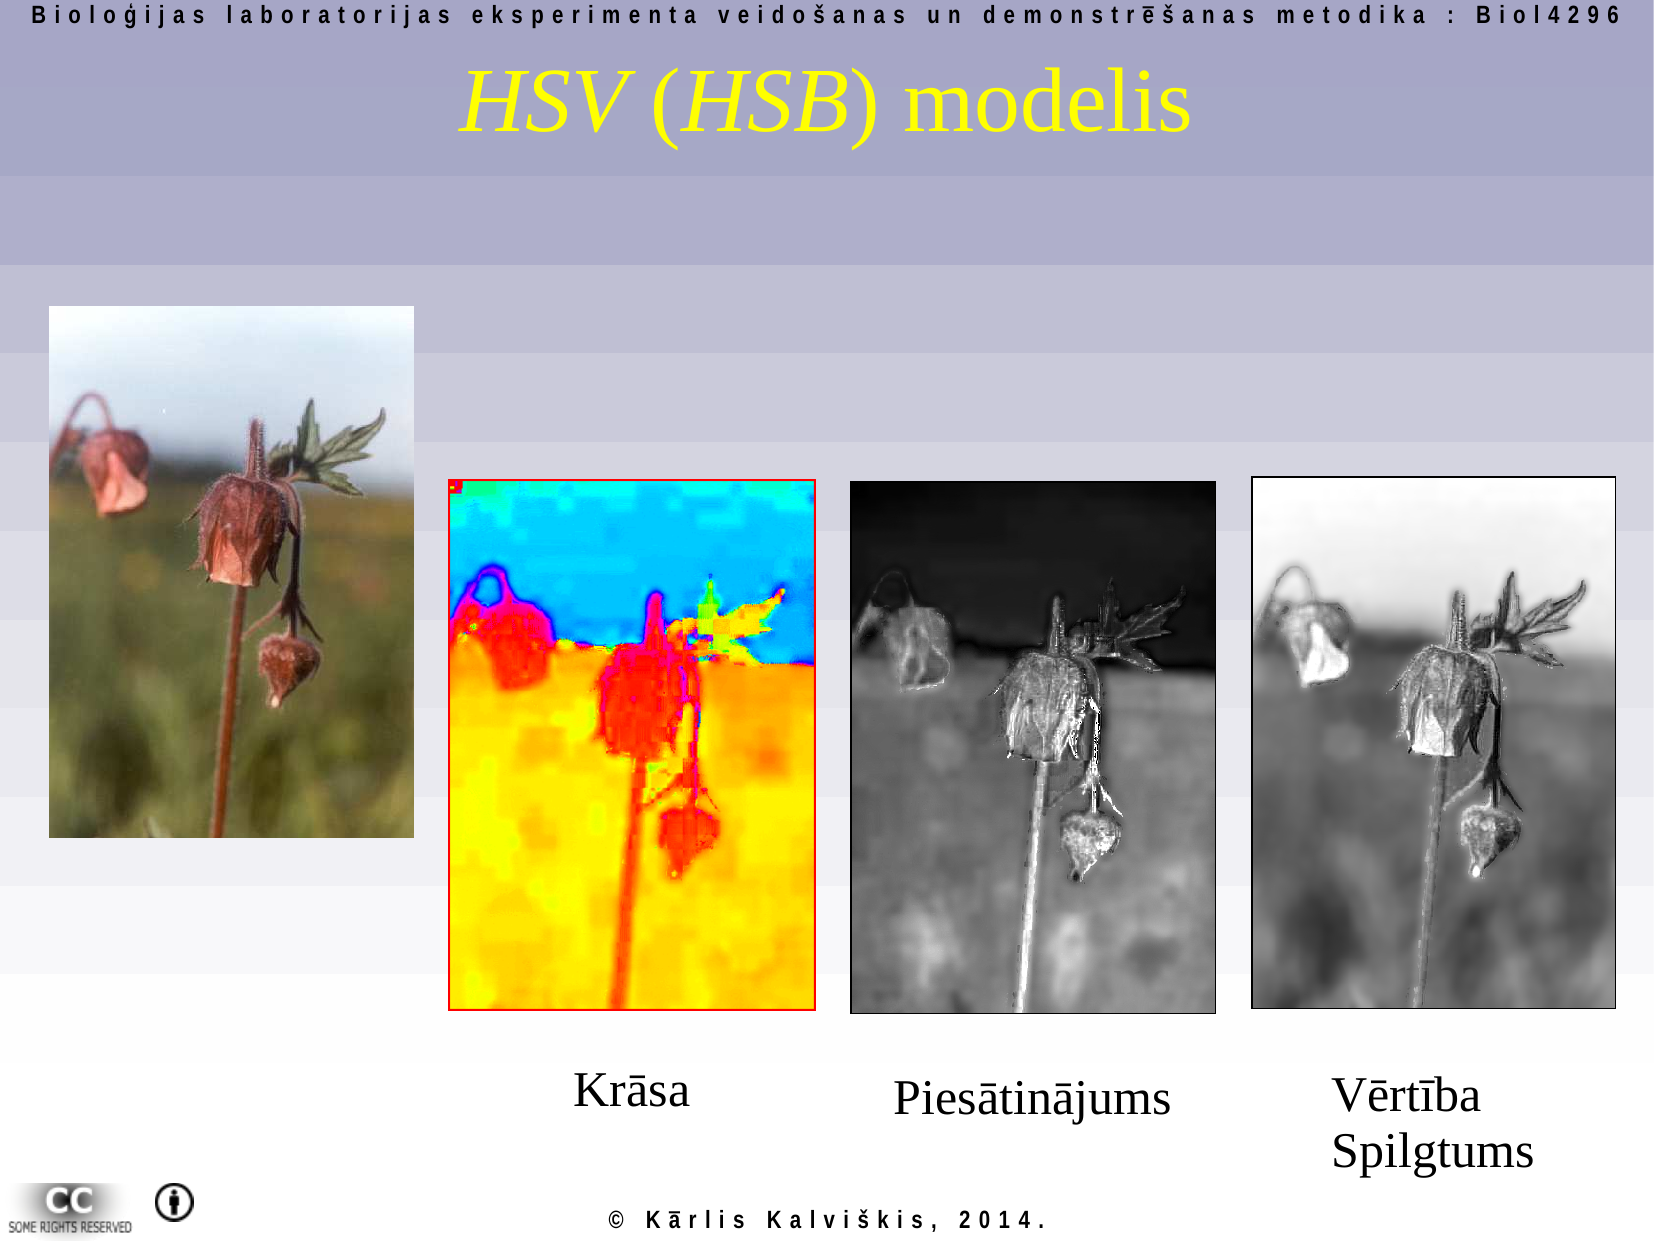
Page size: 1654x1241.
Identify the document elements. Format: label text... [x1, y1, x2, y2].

text_box Piesātinājums [893, 1069, 1173, 1126]
text_box Krāsa [573, 1062, 691, 1118]
picture [0, 0, 1654, 1241]
text_box Vērtība Spilgtums [1331, 1067, 1535, 1178]
title HSV (HSB) modelis [29, 49, 1625, 296]
